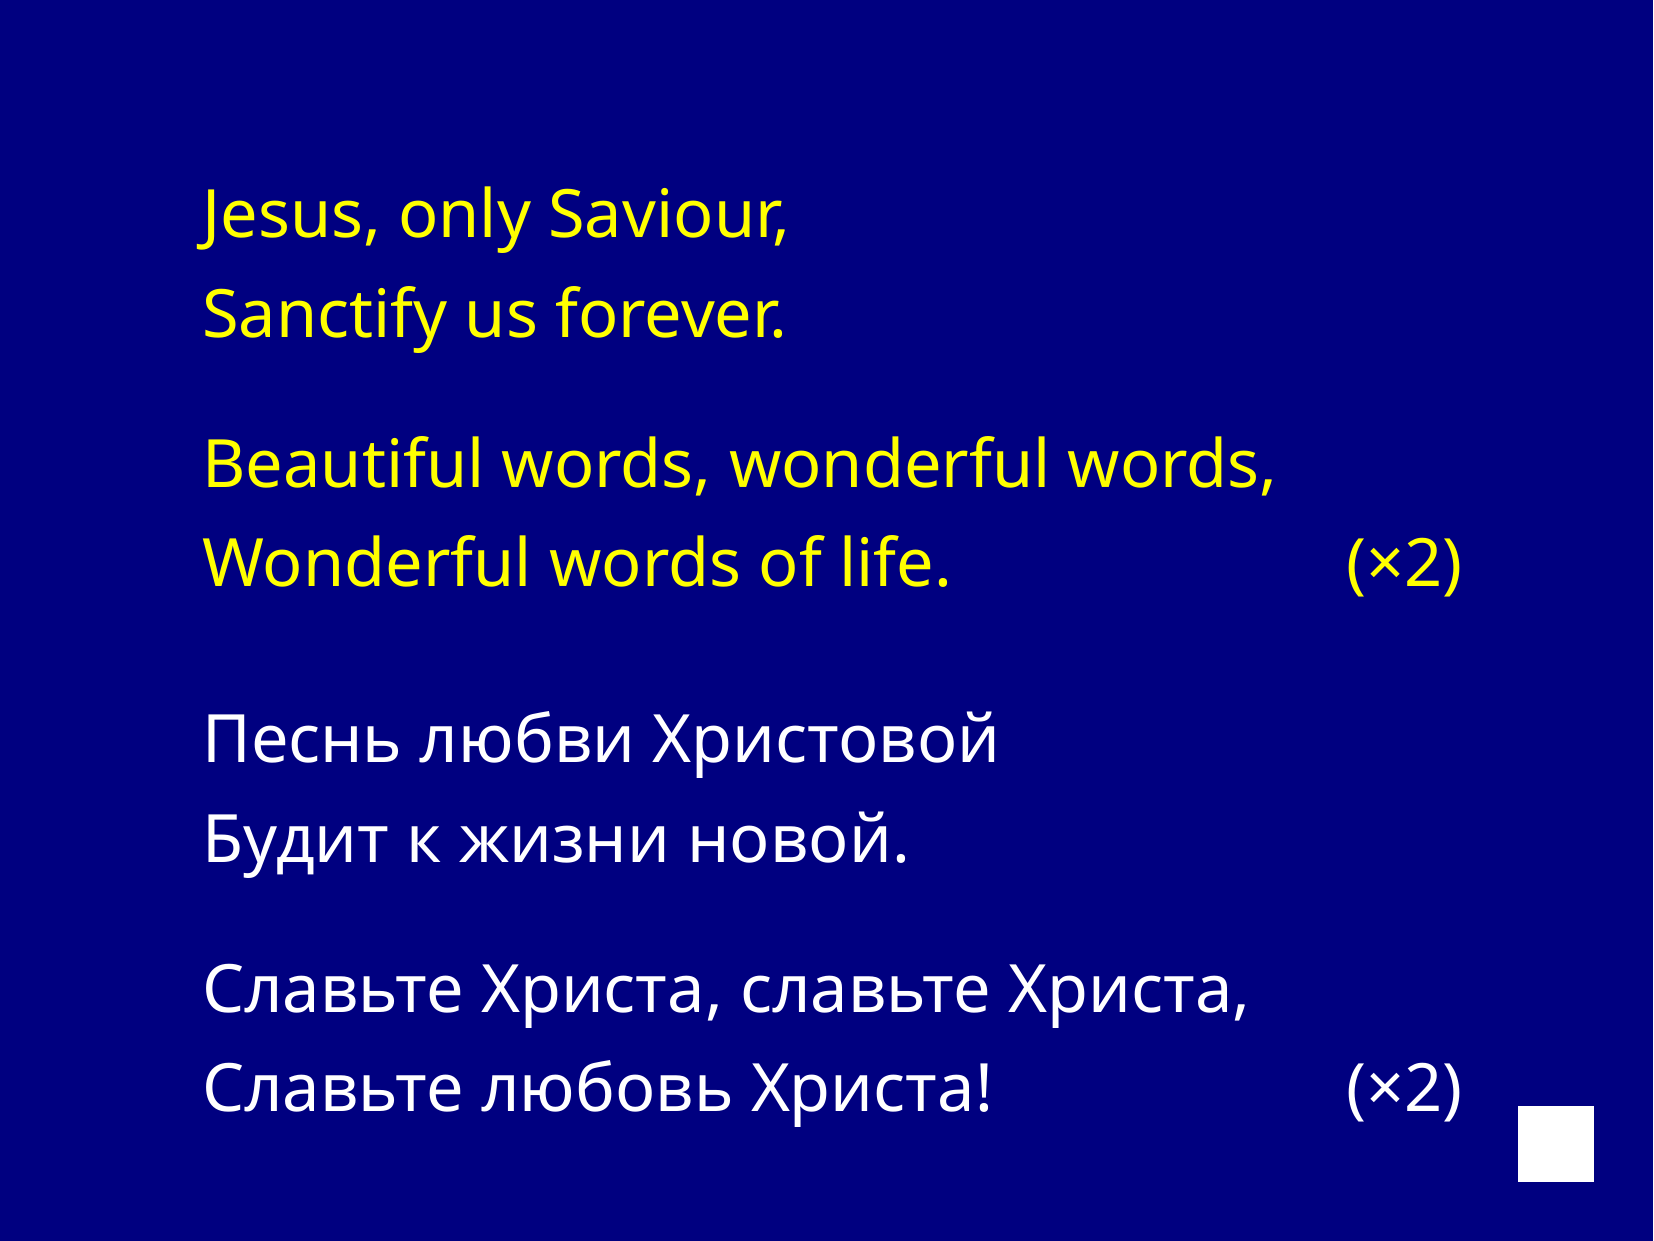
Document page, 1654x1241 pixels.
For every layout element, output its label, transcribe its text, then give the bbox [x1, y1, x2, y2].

text_box Jesus, only Saviour, Sanctify us forever. Beautiful words, wonderful words, Wonderful words of life. (×2) [75, 150, 1576, 638]
text_box Песнь любви Христовой Будит к жизни новой. Славьте Христа, славьте Христа, Славьте любовь Христа! (×2) [75, 675, 1576, 1163]
text_box [1518, 1106, 1594, 1182]
